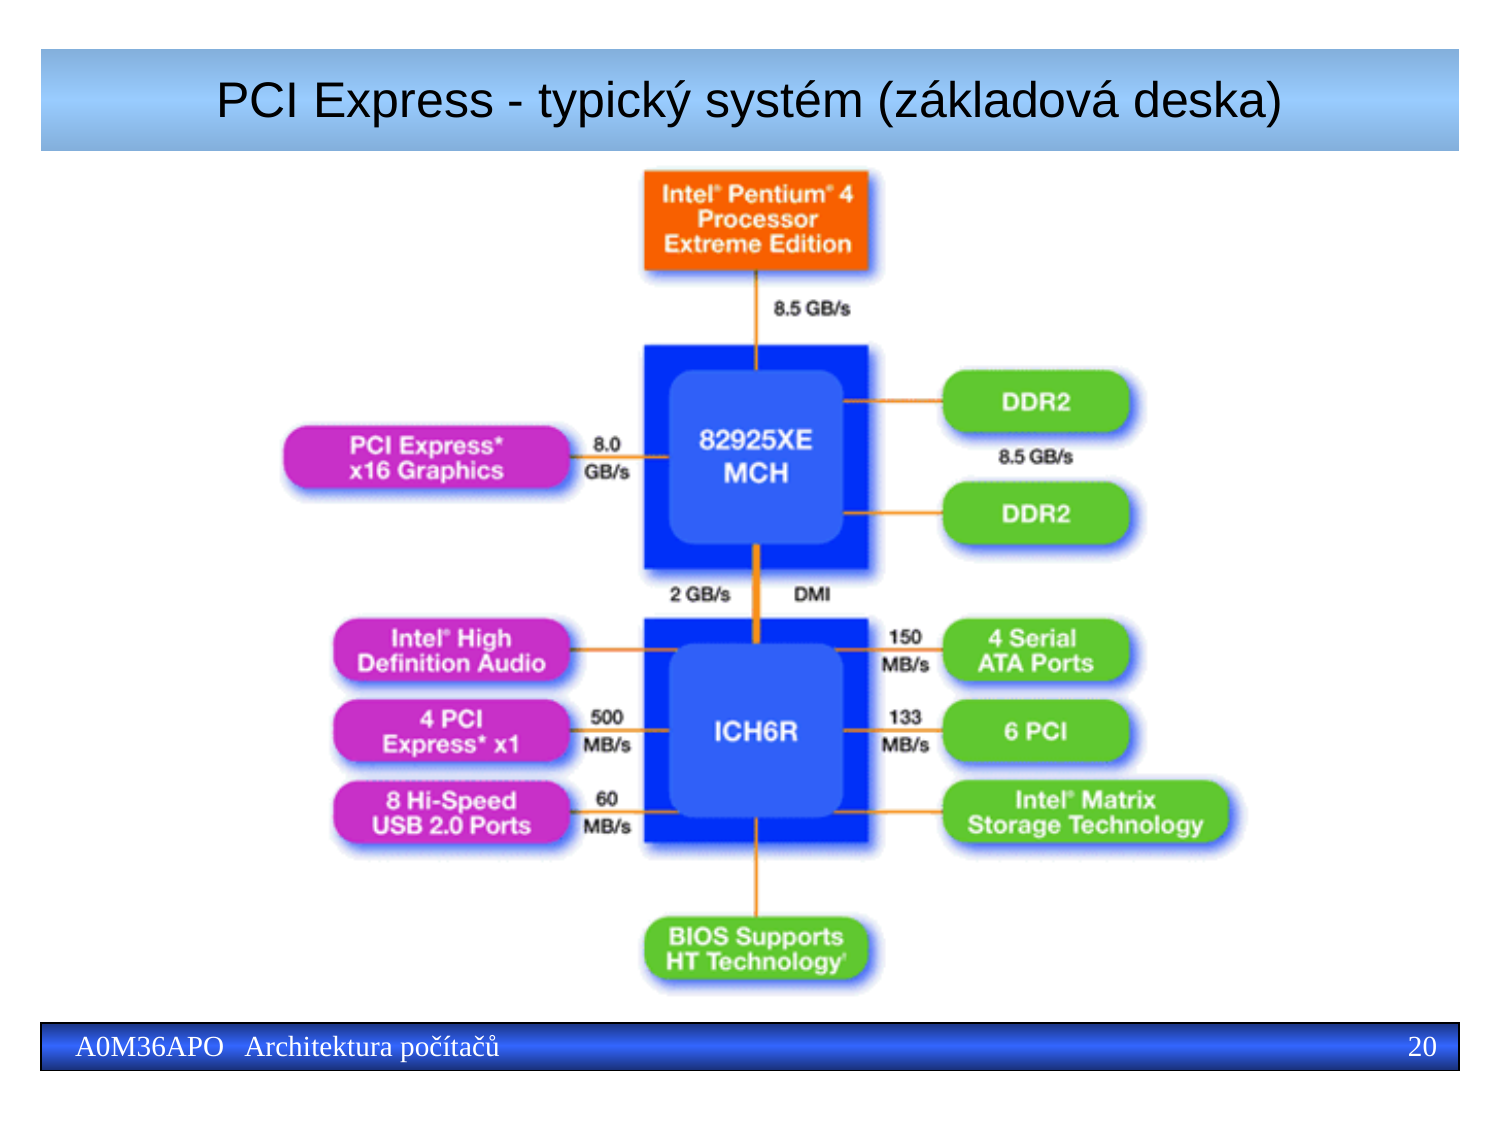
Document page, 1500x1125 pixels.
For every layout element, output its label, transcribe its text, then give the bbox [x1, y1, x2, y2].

title PCI Express - typický systém (základová deska) [41, 49, 1459, 151]
picture [237, 162, 1263, 1003]
